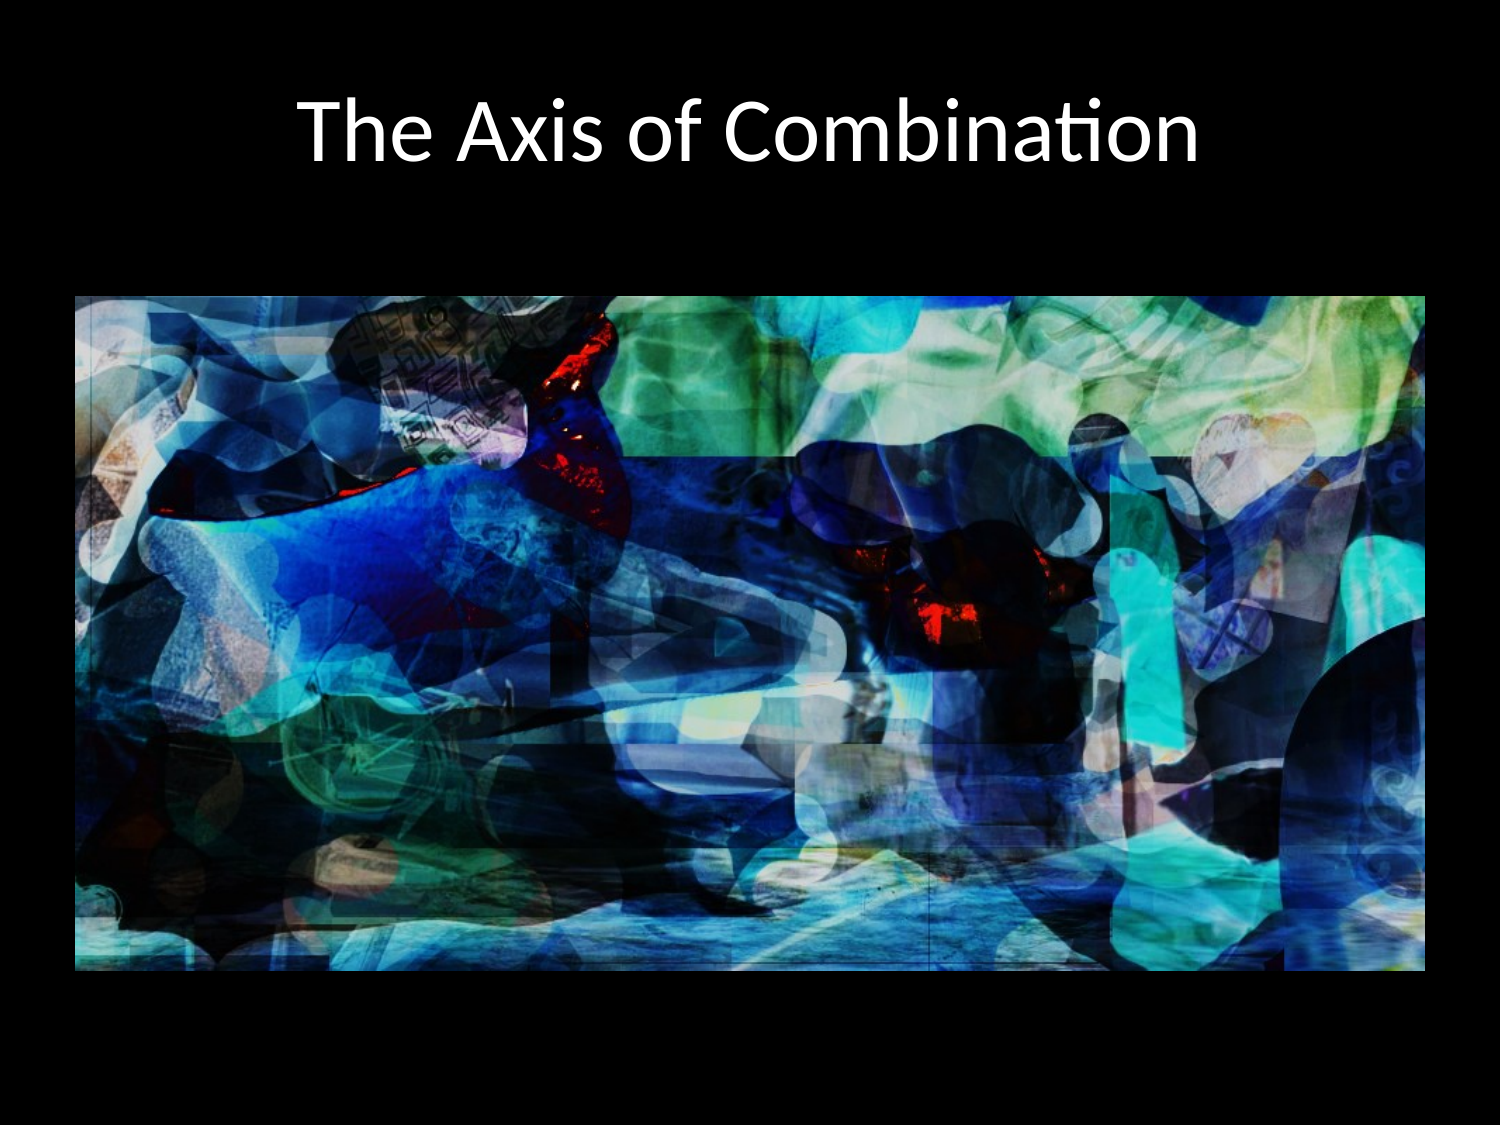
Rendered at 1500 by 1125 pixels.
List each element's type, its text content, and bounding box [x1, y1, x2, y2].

picture [75, 296, 1425, 971]
picture [79, 666, 86, 672]
title The Axis of Combination [75, 45, 1425, 233]
